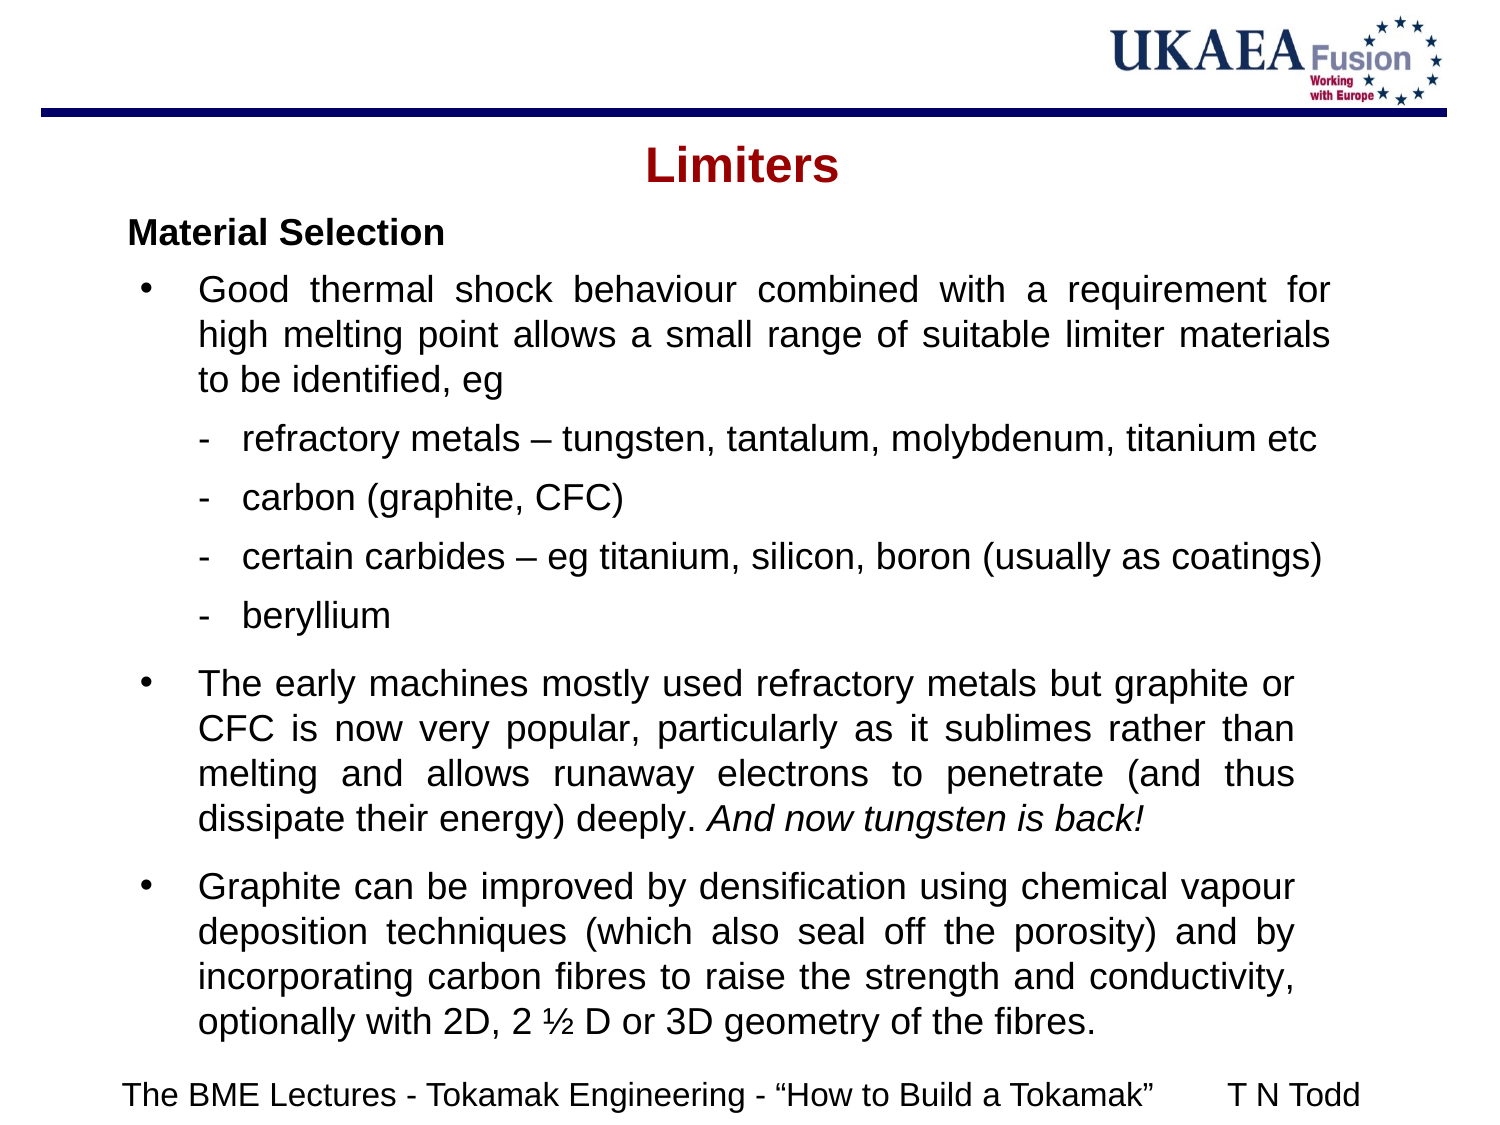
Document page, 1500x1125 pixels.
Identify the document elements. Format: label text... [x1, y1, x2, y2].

picture [1107, 15, 1443, 106]
text_box Good thermal shock behaviour combined with a requirement for high melting point allows a small range of suitable limiter materials to be identified, eg - refractory metals – tungsten, tantalum, molybdenum, titanium etc - carbon (graphite, CFC) - certain carbides – eg titanium, silicon, boron (usually as coatings) - beryllium [125, 257, 1346, 644]
text_box Material Selection [112, 200, 771, 262]
text_box Limiters [349, 124, 1136, 201]
text_box The early machines mostly used refractory metals but graphite or CFC is now very popular, particularly as it sublimes rather than melting and allows runaway electrons to penetrate (and thus dissipate their energy) deeply. And now tungsten is back! Graphite can be improved by densification using chemical vapour deposition techniques (which also seal off the porosity) and by incorporating carbon fibres to raise the strength and conductivity, optionally with 2D, 2 ½ D or 3D geometry of the fibres. [124, 651, 1311, 1051]
